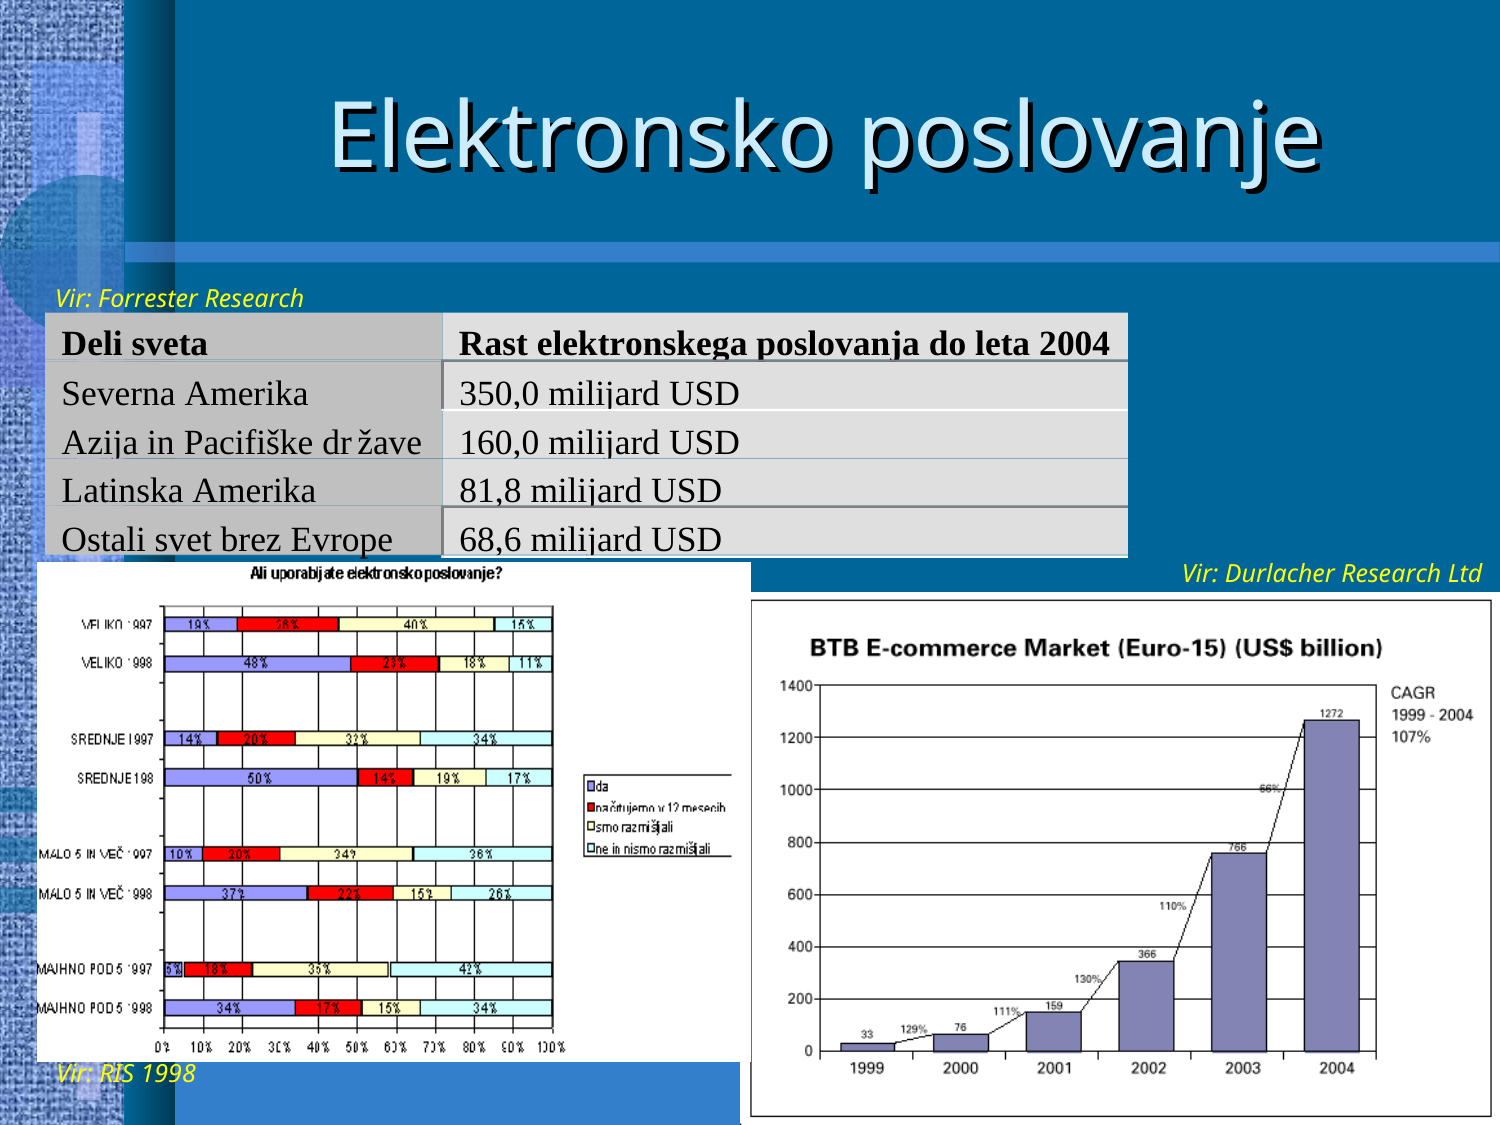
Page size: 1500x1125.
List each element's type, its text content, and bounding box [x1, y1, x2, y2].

text_box Severna Amerika [61, 369, 309, 408]
text_box Latinska Amerika [61, 466, 317, 505]
text_box žave [357, 418, 423, 458]
text_box 350,0 milijard USD [459, 369, 741, 408]
text_box Deli sveta [61, 320, 209, 359]
text_box Ostali svet brez Evrope [61, 515, 394, 559]
picture [0, 388, 1500, 1125]
text_box 68,6 milijard USD [459, 515, 723, 555]
picture [0, 0, 123, 249]
text_box 160,0 milijard USD [459, 418, 741, 458]
list NUJA? [751, 587, 1075, 592]
text_box Vir: RIS 1998 [41, 1050, 211, 1096]
text_box 81,8 milijard USD [459, 466, 723, 505]
title Elektronsko poslovanje [187, 37, 1463, 225]
text_box Vir: Durlacher Research Ltd [1167, 549, 1499, 596]
text_box [45, 312, 1128, 558]
text_box Vir: Forrester Research [40, 275, 320, 321]
text_box Azija in Pacifiške dr [61, 418, 353, 458]
text_box Rast elektronskega poslovanja do leta 2004 [458, 320, 1111, 359]
